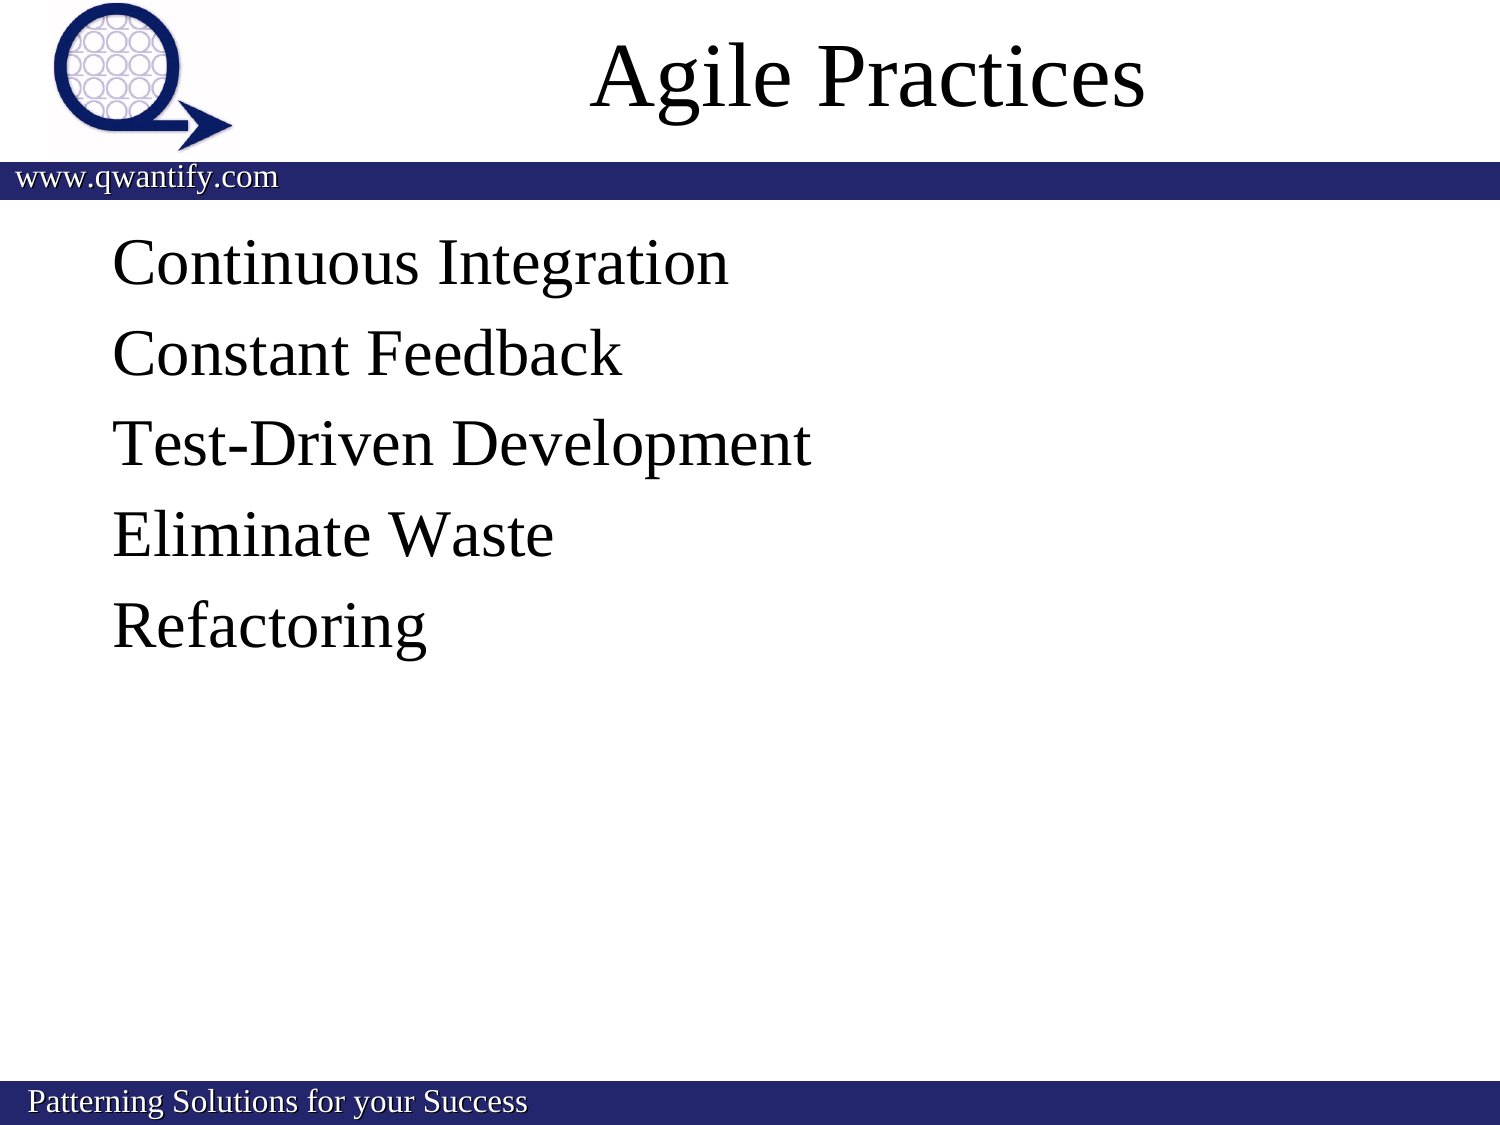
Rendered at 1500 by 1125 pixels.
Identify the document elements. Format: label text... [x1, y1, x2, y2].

picture [0, 162, 1500, 200]
list Continuous Integration Constant Feedback Test-Driven Development Eliminate Waste Refactoring [112, 224, 1388, 1076]
picture [0, 1081, 1500, 1125]
picture [50, 0, 238, 157]
title Agile Practices [287, 0, 1450, 193]
